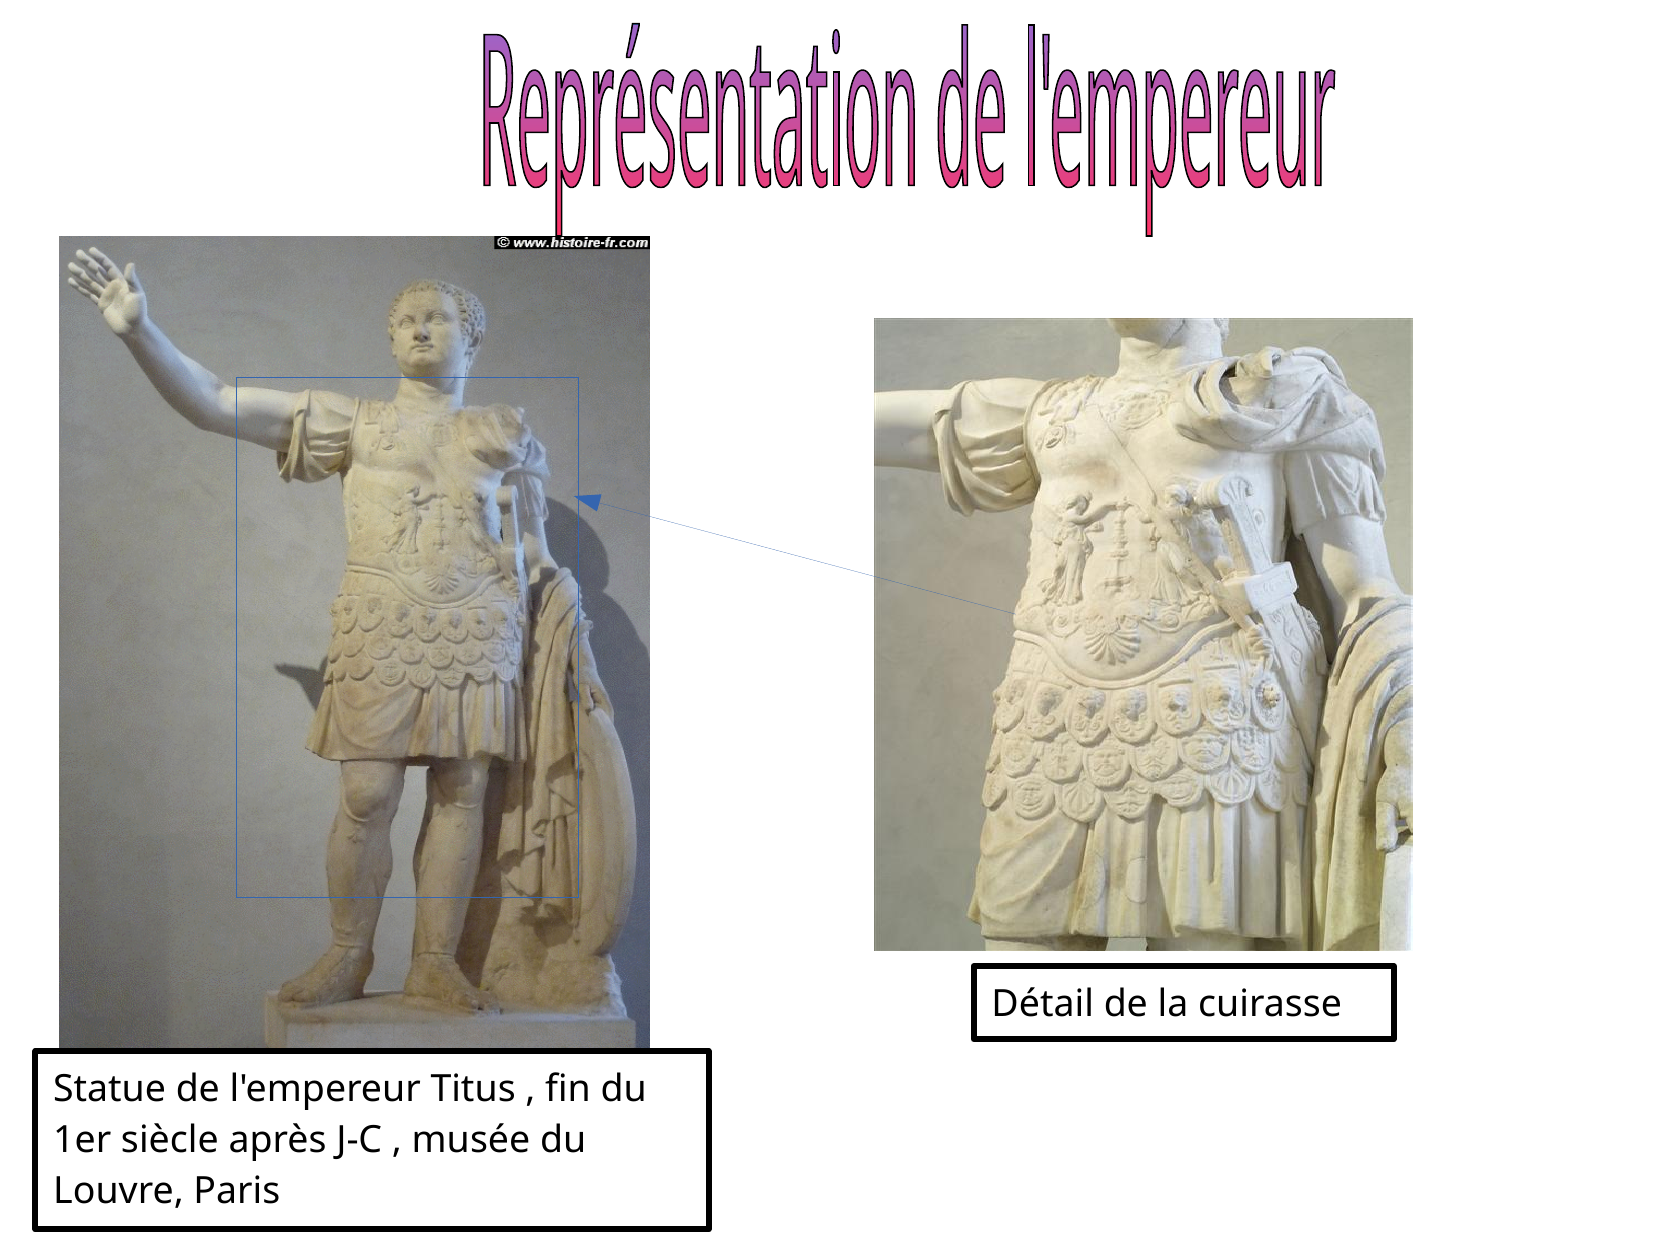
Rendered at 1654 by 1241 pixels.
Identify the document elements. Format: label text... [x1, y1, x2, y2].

text_box Représentation de l'empereur [650, 70, 675, 188]
text_box Représentation de l'empereur [1218, 70, 1238, 186]
text_box Représentation de l'empereur [1089, 70, 1137, 186]
text_box Représentation de l'empereur [519, 70, 548, 188]
text_box Représentation de l'empereur [750, 46, 771, 188]
text_box Représentation de l'empereur [1315, 70, 1335, 186]
picture [59, 236, 650, 1048]
text_box Représentation de l'empereur [938, 24, 968, 188]
text_box Représentation de l'empereur [593, 70, 614, 186]
text_box Représentation de l'empereur [616, 70, 645, 188]
text_box Représentation de l'empereur [774, 70, 802, 188]
text_box Statue de l'empereur Titus , fin du 1er siècle après J-C , musée du Louvre, Paris [35, 1051, 709, 1230]
text_box Représentation de l'empereur [1028, 24, 1034, 186]
text_box Représentation de l'empereur [556, 70, 586, 236]
text_box Représentation de l'empereur [806, 46, 827, 188]
text_box Représentation de l'empereur [716, 70, 745, 186]
text_box Représentation de l'empereur [1146, 70, 1176, 236]
text_box Représentation de l'empereur [1052, 70, 1081, 188]
text_box Représentation de l'empereur [680, 70, 709, 188]
text_box Représentation de l'empereur [847, 70, 878, 188]
text_box Représentation de l'empereur [484, 34, 516, 186]
text_box Représentation de l'empereur [1241, 70, 1270, 188]
text_box Détail de la cuirasse [973, 966, 1394, 1040]
text_box Représentation de l'empereur [976, 70, 1005, 188]
text_box Représentation de l'empereur [1277, 72, 1305, 188]
picture [874, 318, 1413, 951]
text_box Représentation de l'empereur [886, 70, 915, 186]
text_box Représentation de l'empereur [1182, 70, 1211, 188]
text_box Représentation de l'empereur [833, 72, 839, 186]
